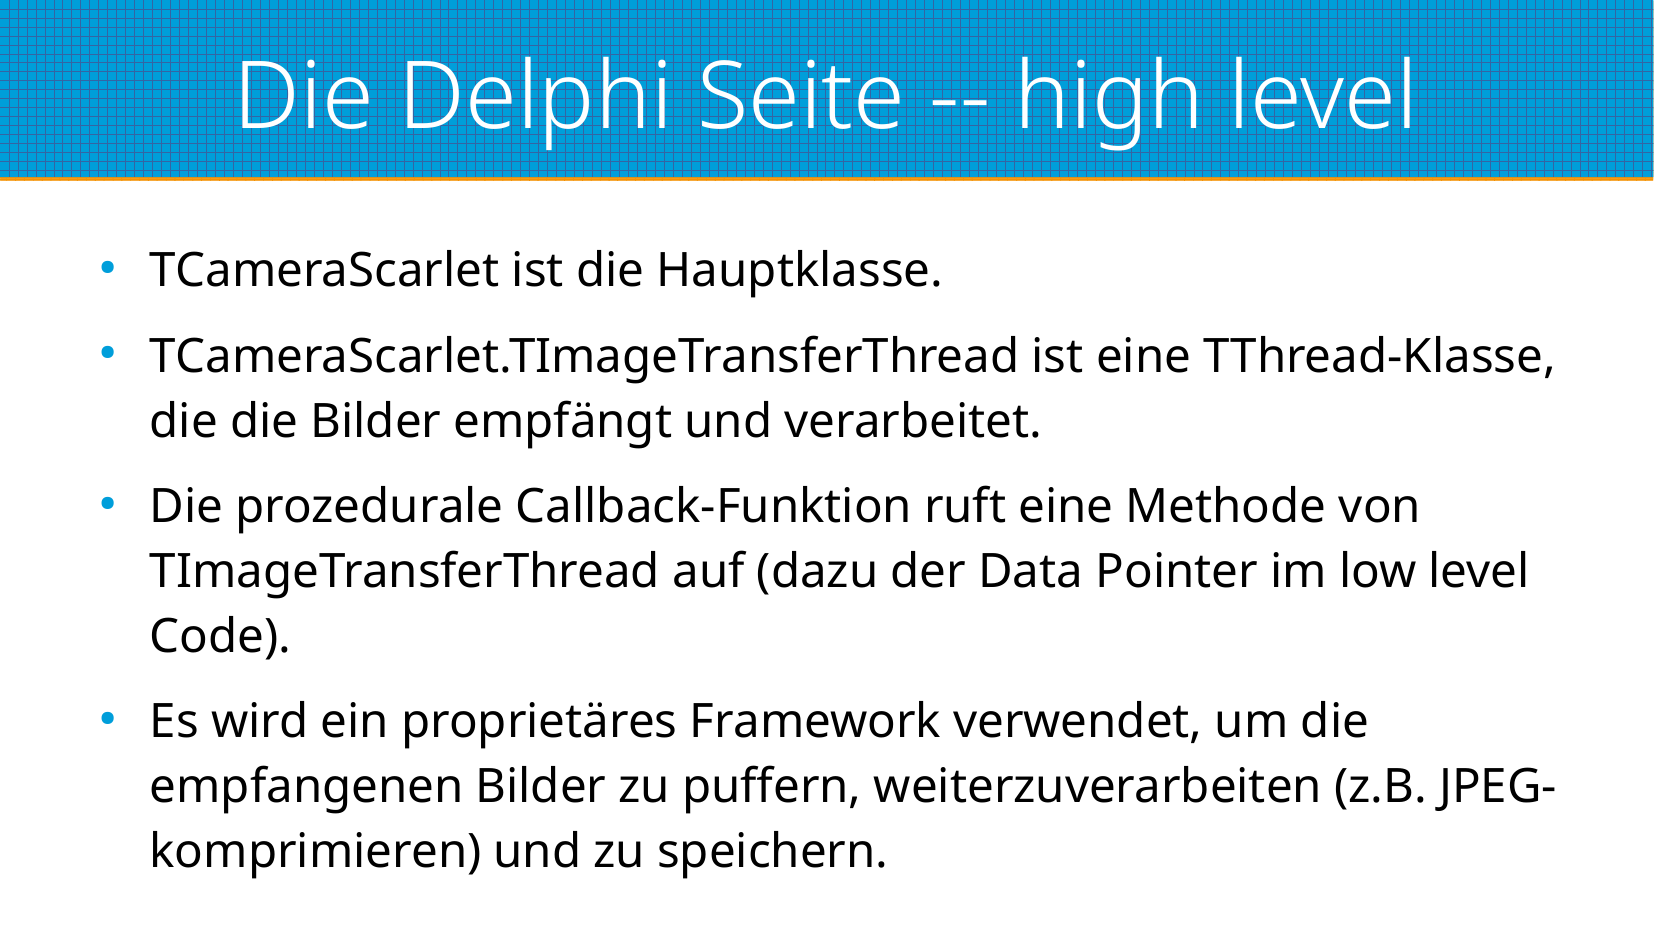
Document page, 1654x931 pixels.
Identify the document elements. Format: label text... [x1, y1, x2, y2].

list TCameraScarlet ist die Hauptklasse. TCameraScarlet.TImageTransferThread ist eine TThread-Klasse, die die Bilder empfängt und verarbeitet. Die prozedurale Callback-Funktion ruft eine Methode von TImageTransferThread auf (dazu der Data Pointer im low level Code). Es wird ein proprietäres Framework verwendet, um die empfangenen Bilder zu puffern, weiterzuverarbeiten (z.B. JPEG-komprimieren) und zu speichern. [82, 236, 1563, 886]
title Die Delphi Seite -- high level [82, 14, 1571, 171]
